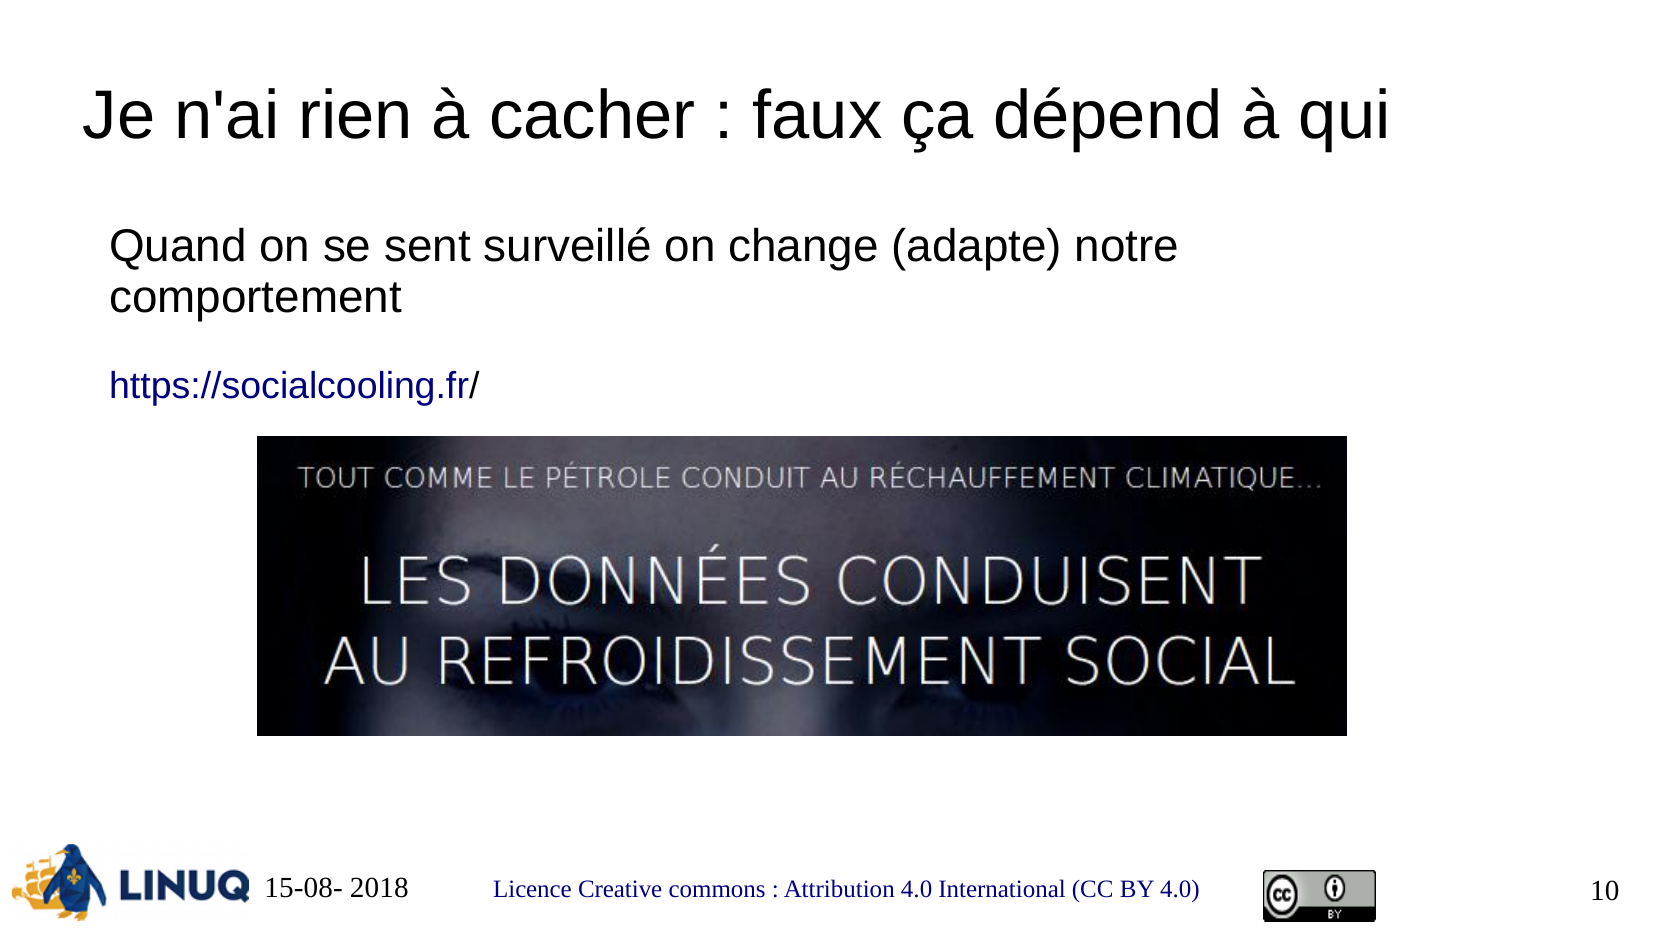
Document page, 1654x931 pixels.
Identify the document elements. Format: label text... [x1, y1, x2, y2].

title Je n'ai rien à cacher : faux ça dépend à qui [82, 37, 1571, 193]
picture [1263, 870, 1376, 922]
text_box Quand on se sent surveillé on change (adapte) notre comportement https://socialcooling.fr/ [94, 212, 1494, 787]
picture [11, 844, 249, 921]
picture [257, 436, 1347, 736]
